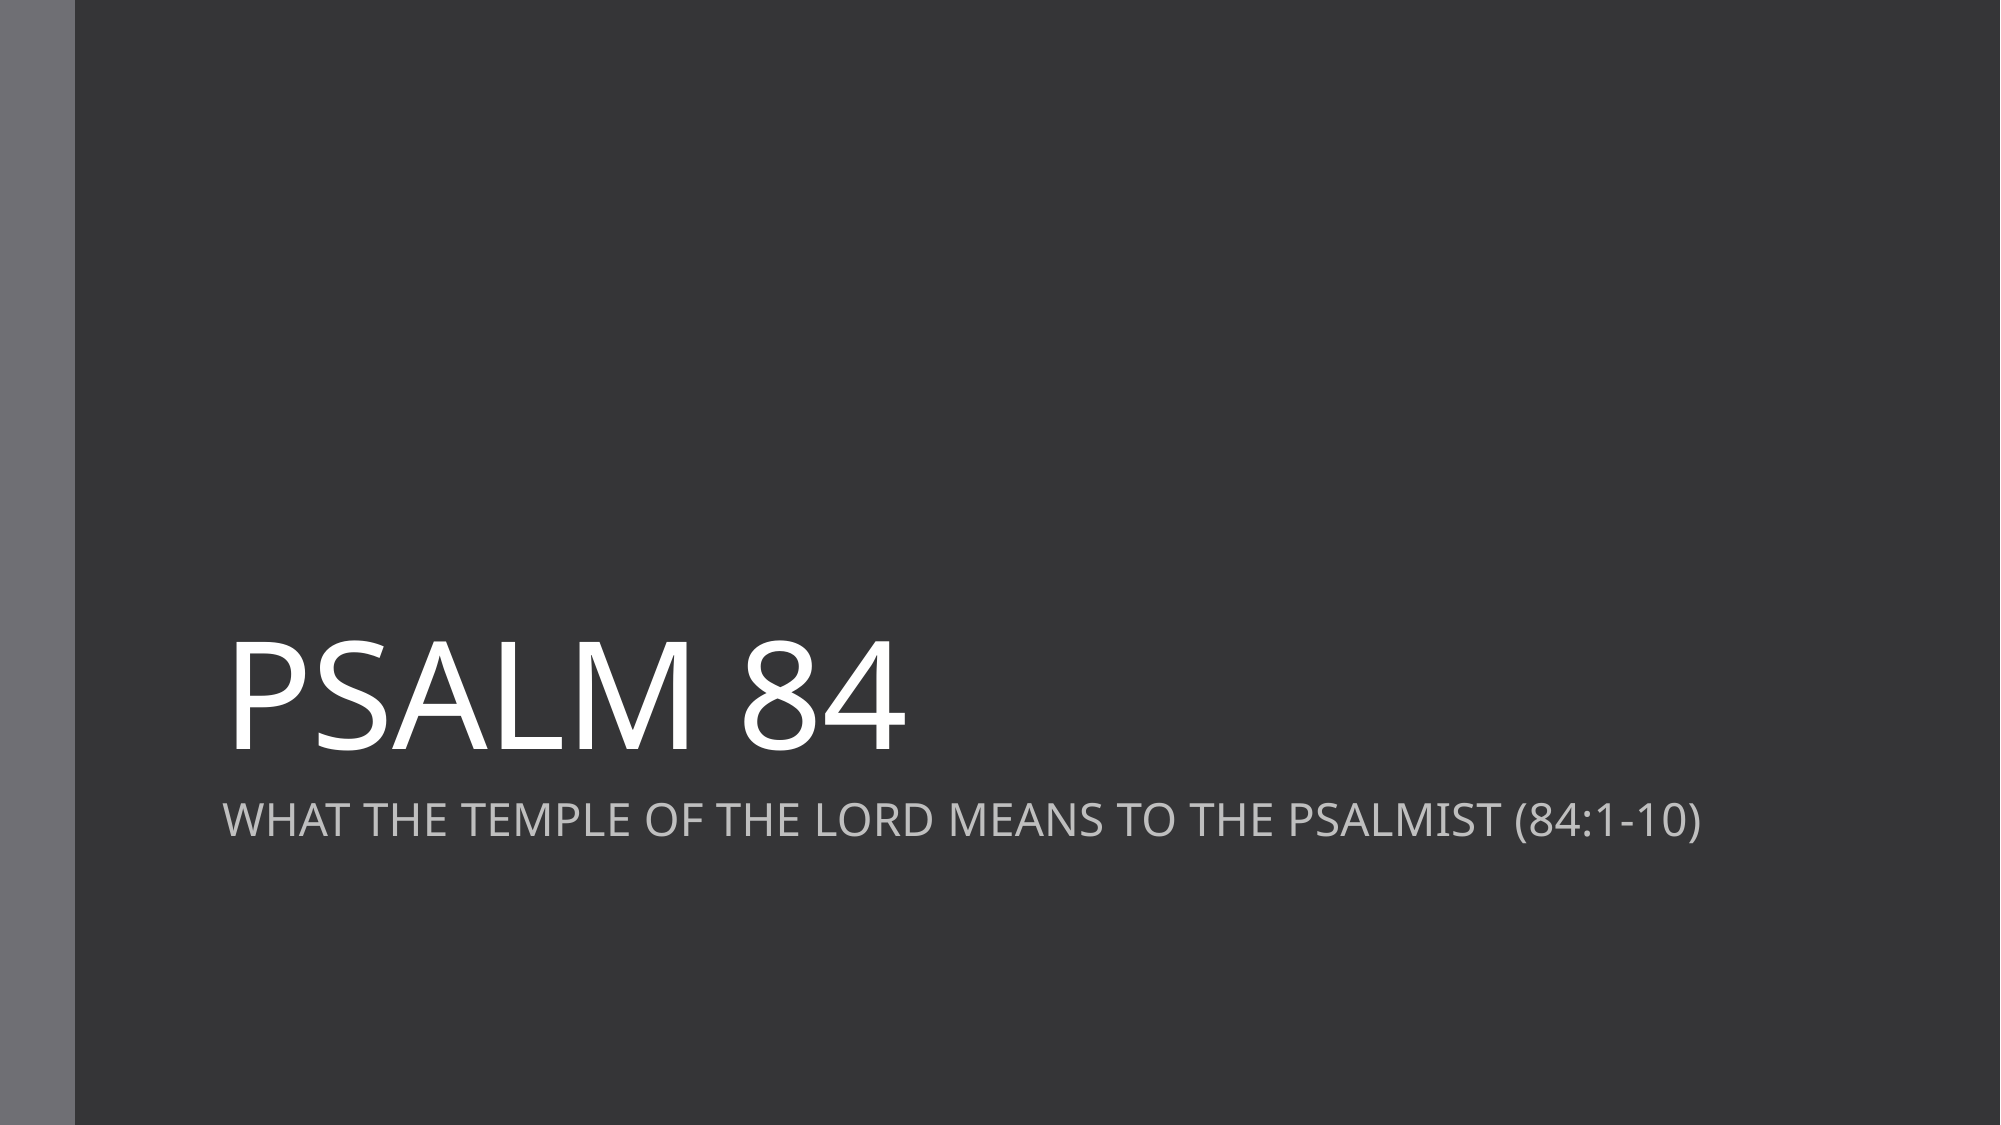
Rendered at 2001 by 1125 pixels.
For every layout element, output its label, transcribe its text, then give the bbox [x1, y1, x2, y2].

title PSALM 84 [206, 124, 1752, 787]
subtitle WHAT THE TEMPLE OF THE LORD MEANS TO THE PSALMIST (84:1-10) [206, 787, 1752, 1066]
